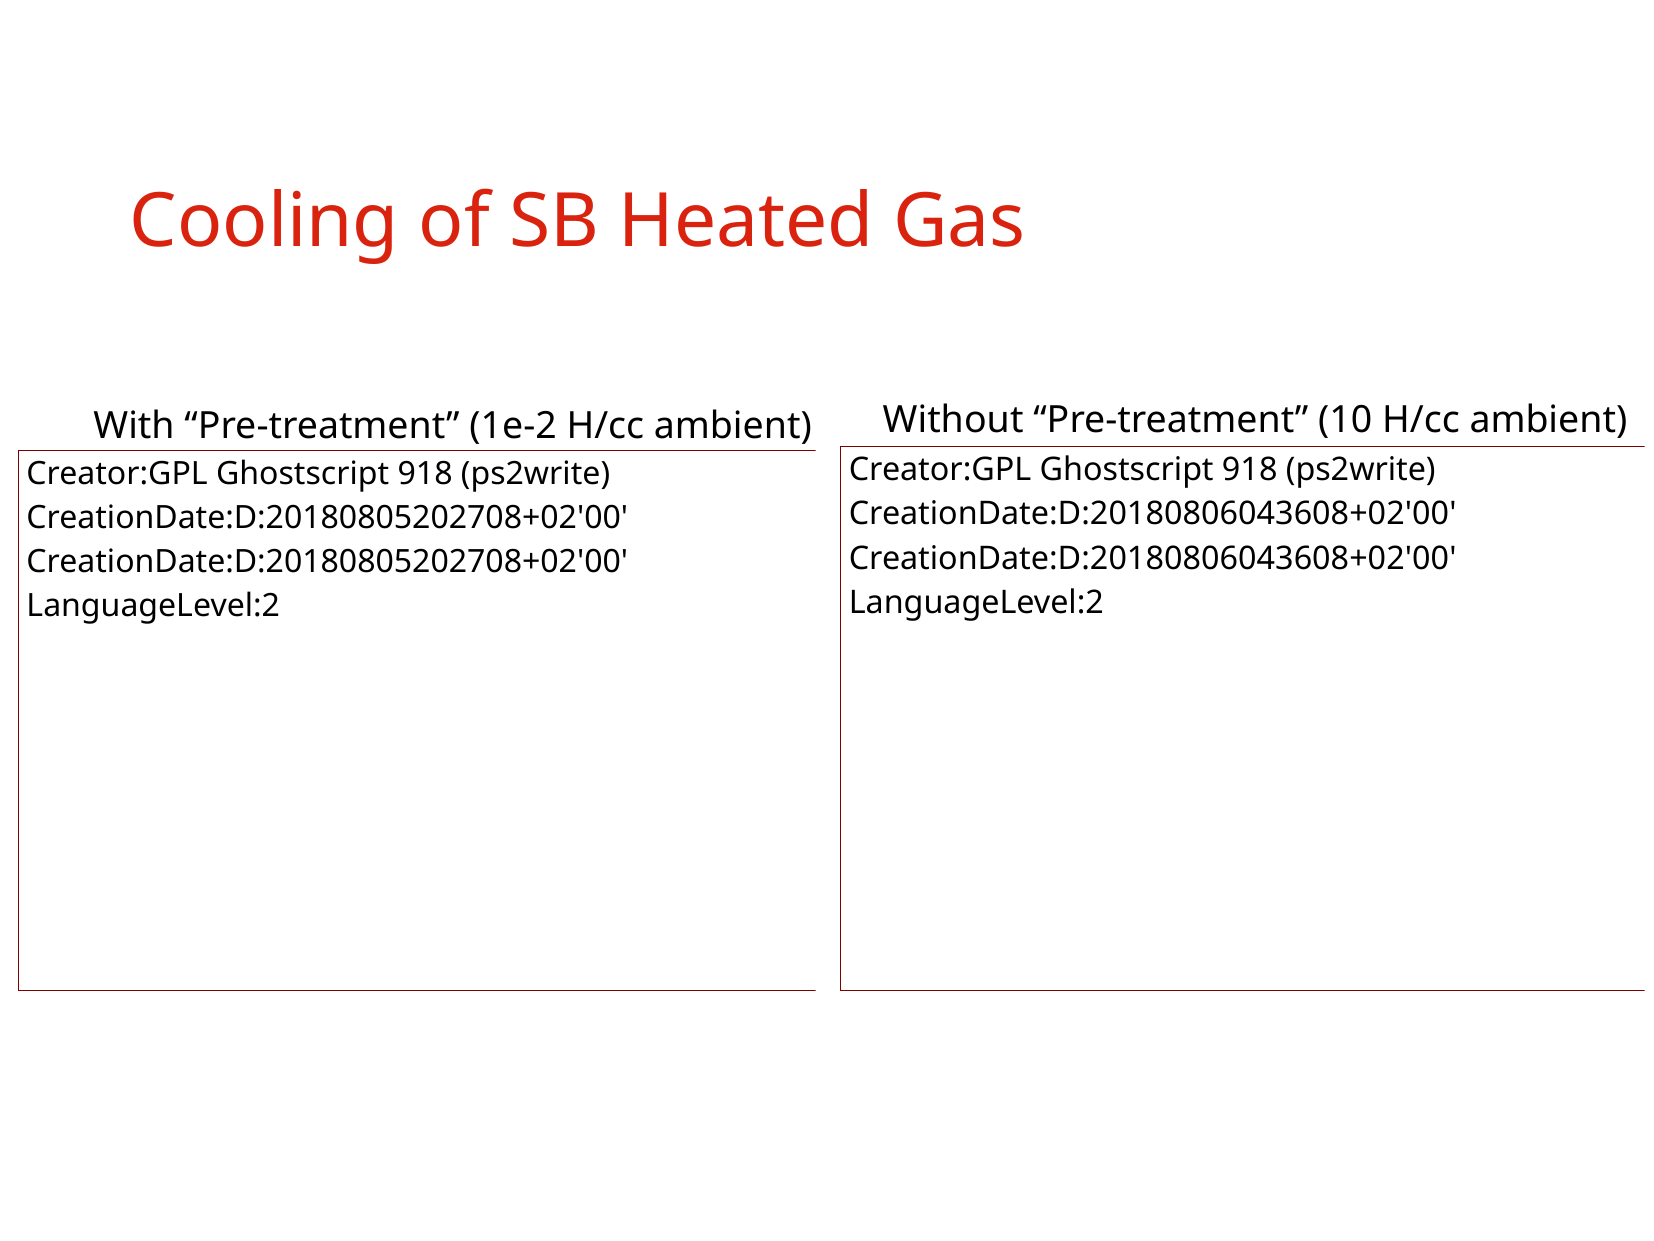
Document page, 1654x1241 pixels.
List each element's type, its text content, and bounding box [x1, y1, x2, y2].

picture [16, 448, 816, 991]
text_box Without “Pre-treatment” (10 H/cc ambient) [867, 385, 1632, 443]
title Cooling of SB Heated Gas [129, 153, 1518, 281]
picture [838, 443, 1645, 991]
text_box With “Pre-treatment” (1e-2 H/cc ambient) [78, 391, 816, 449]
